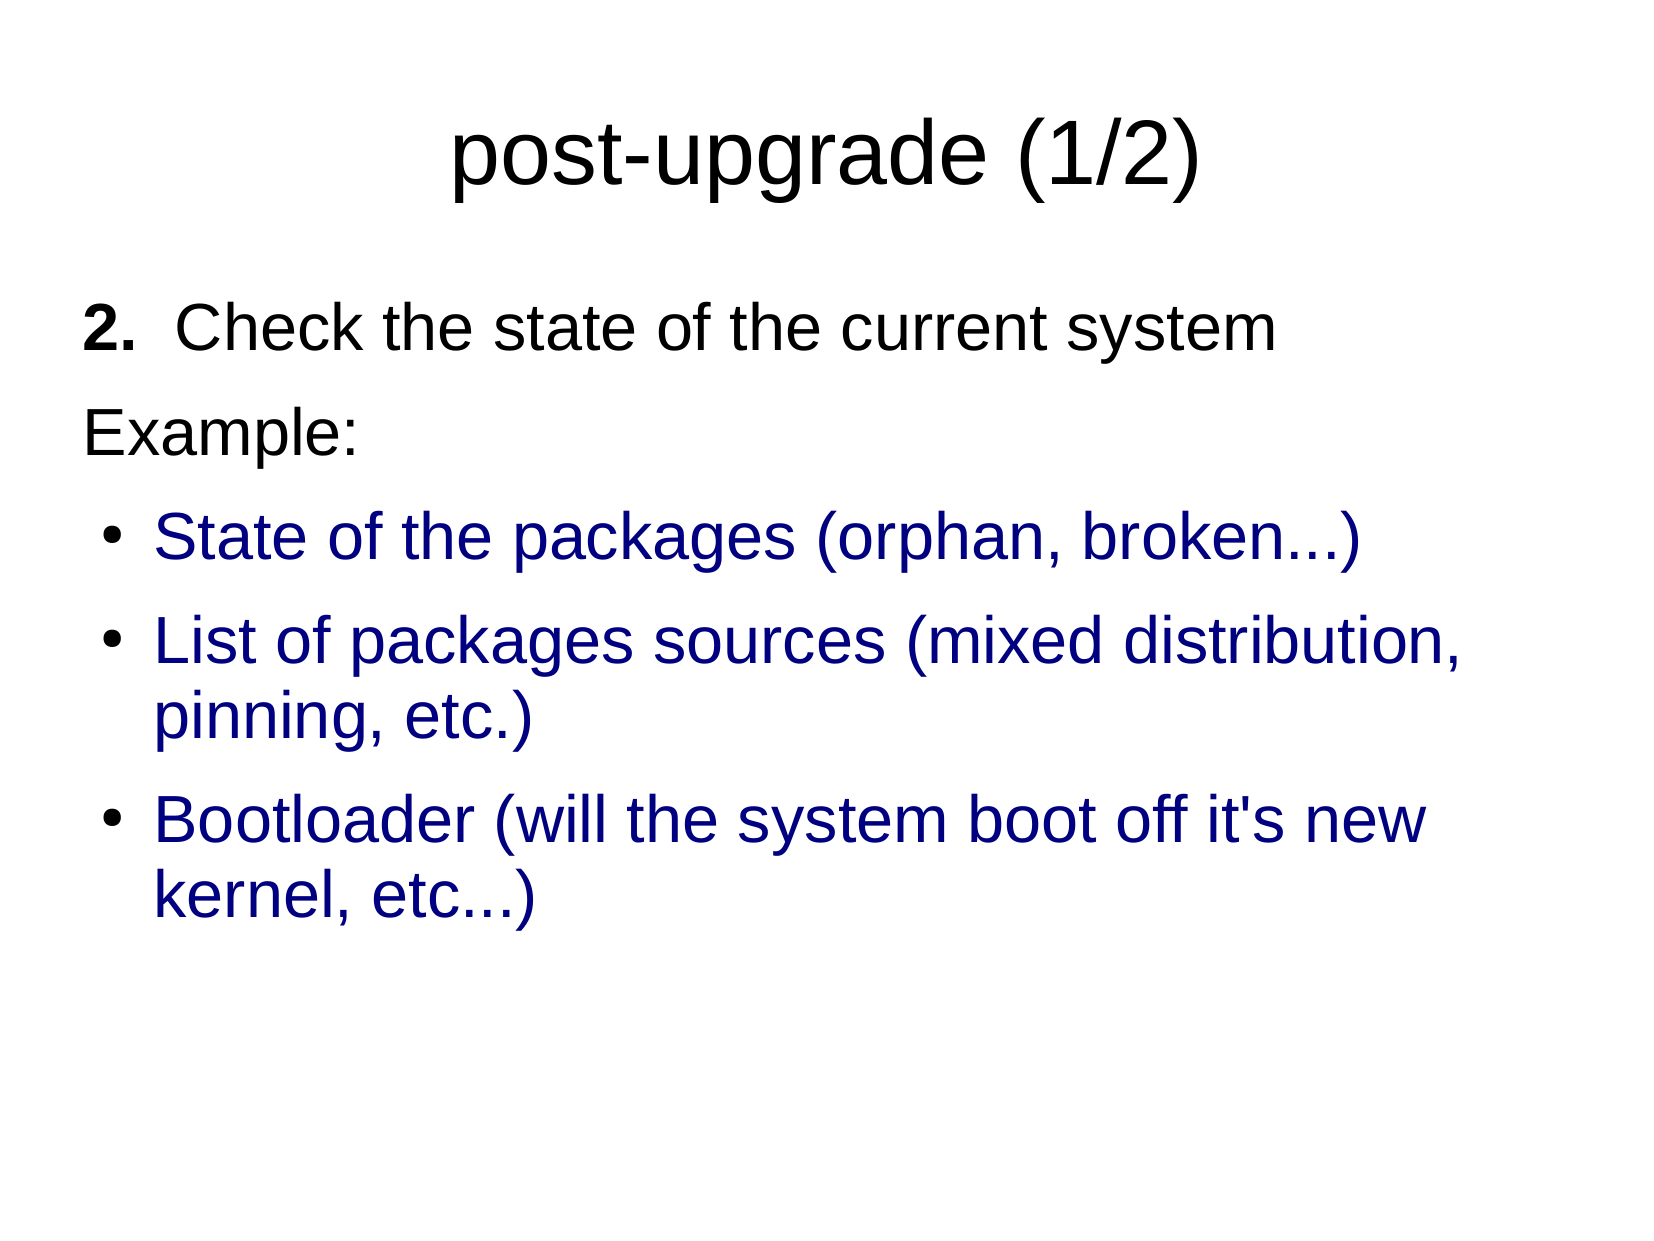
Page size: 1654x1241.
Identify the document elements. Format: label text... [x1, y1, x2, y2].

title post-upgrade (1/2) [82, 56, 1571, 250]
list 2. Check the state of the current system Example: State of the packages (orphan, broken...) List of packages sources (mixed distribution, pinning, etc.) Bootloader (will the system boot off it's new kernel, etc...) [82, 290, 1571, 1109]
